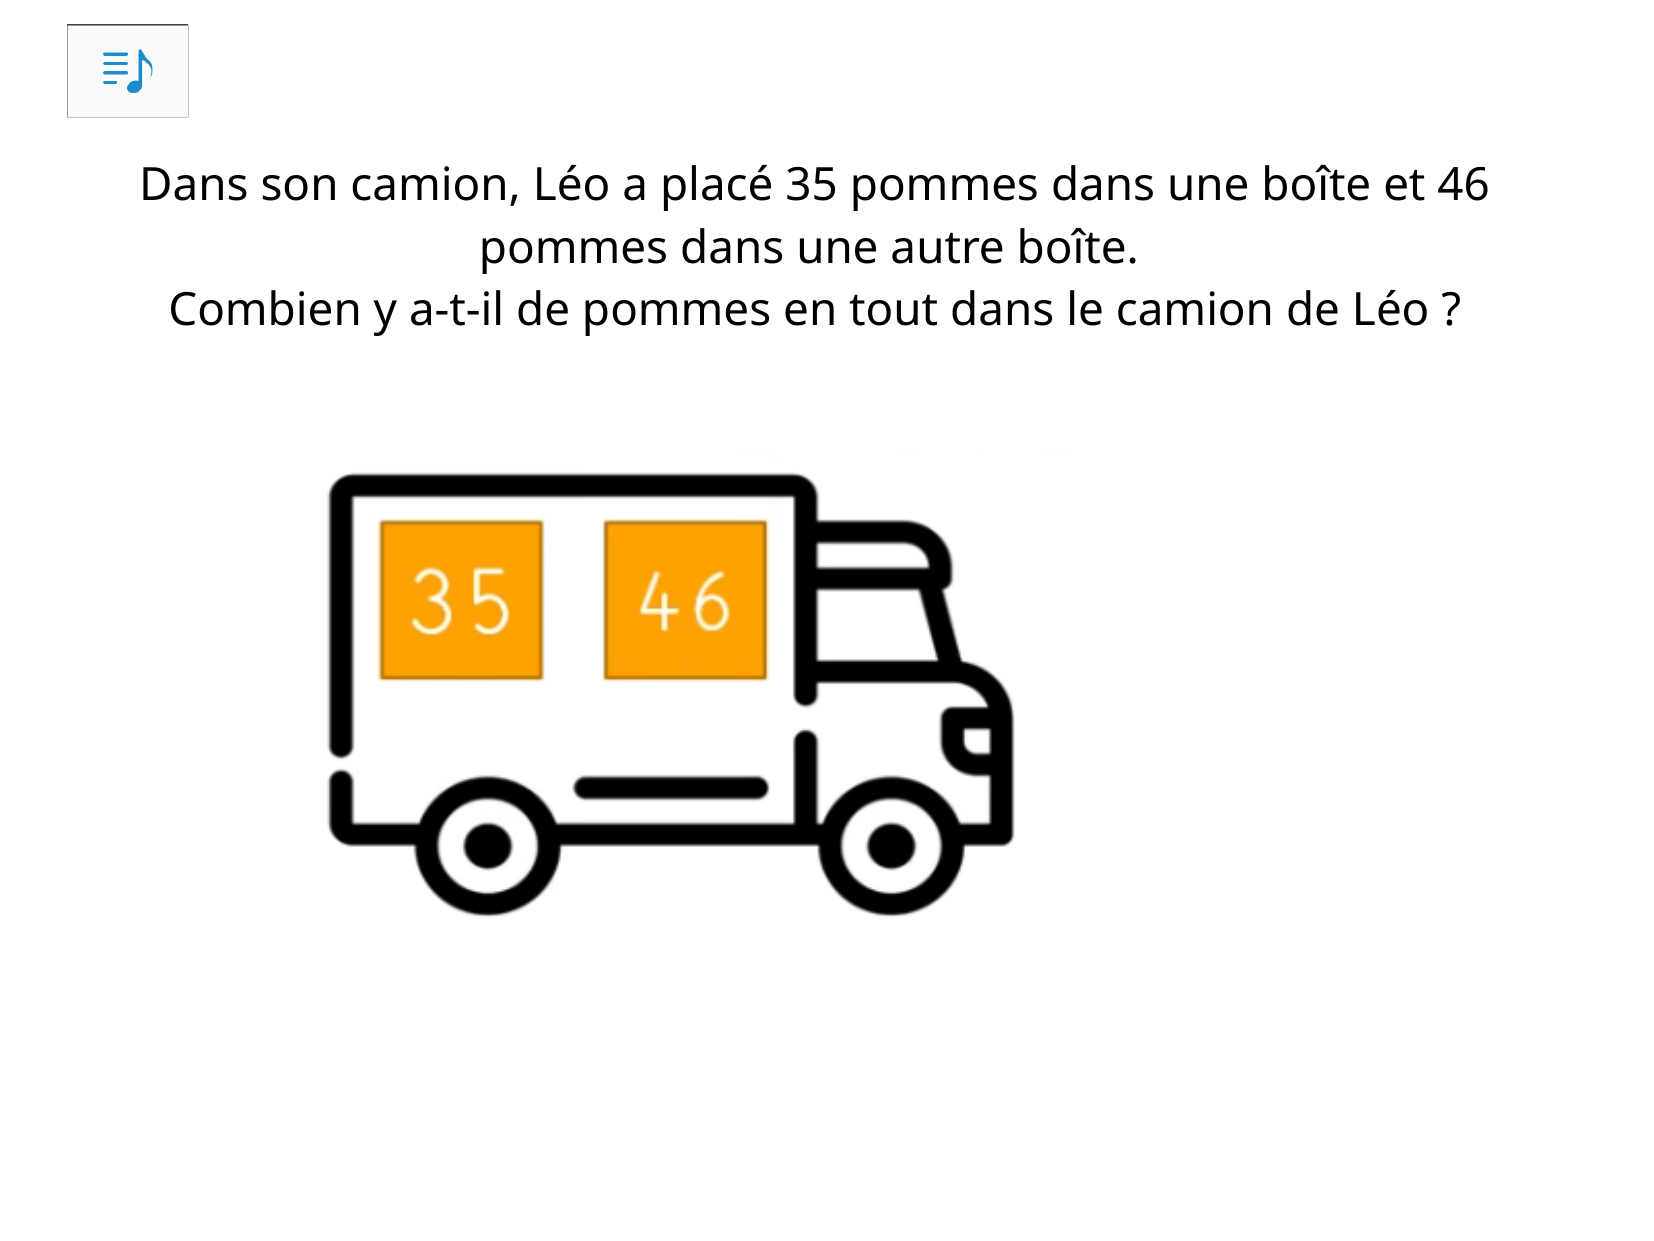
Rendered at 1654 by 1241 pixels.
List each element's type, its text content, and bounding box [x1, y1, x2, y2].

picture [295, 448, 1099, 945]
title Dans son camion, Léo a placé 35 pommes dans une boîte et 46 pommes dans une autre boîte. Combien y a-t-il de pommes en tout dans le camion de Léo ? [70, 141, 1560, 349]
text_box [65, 23, 189, 119]
